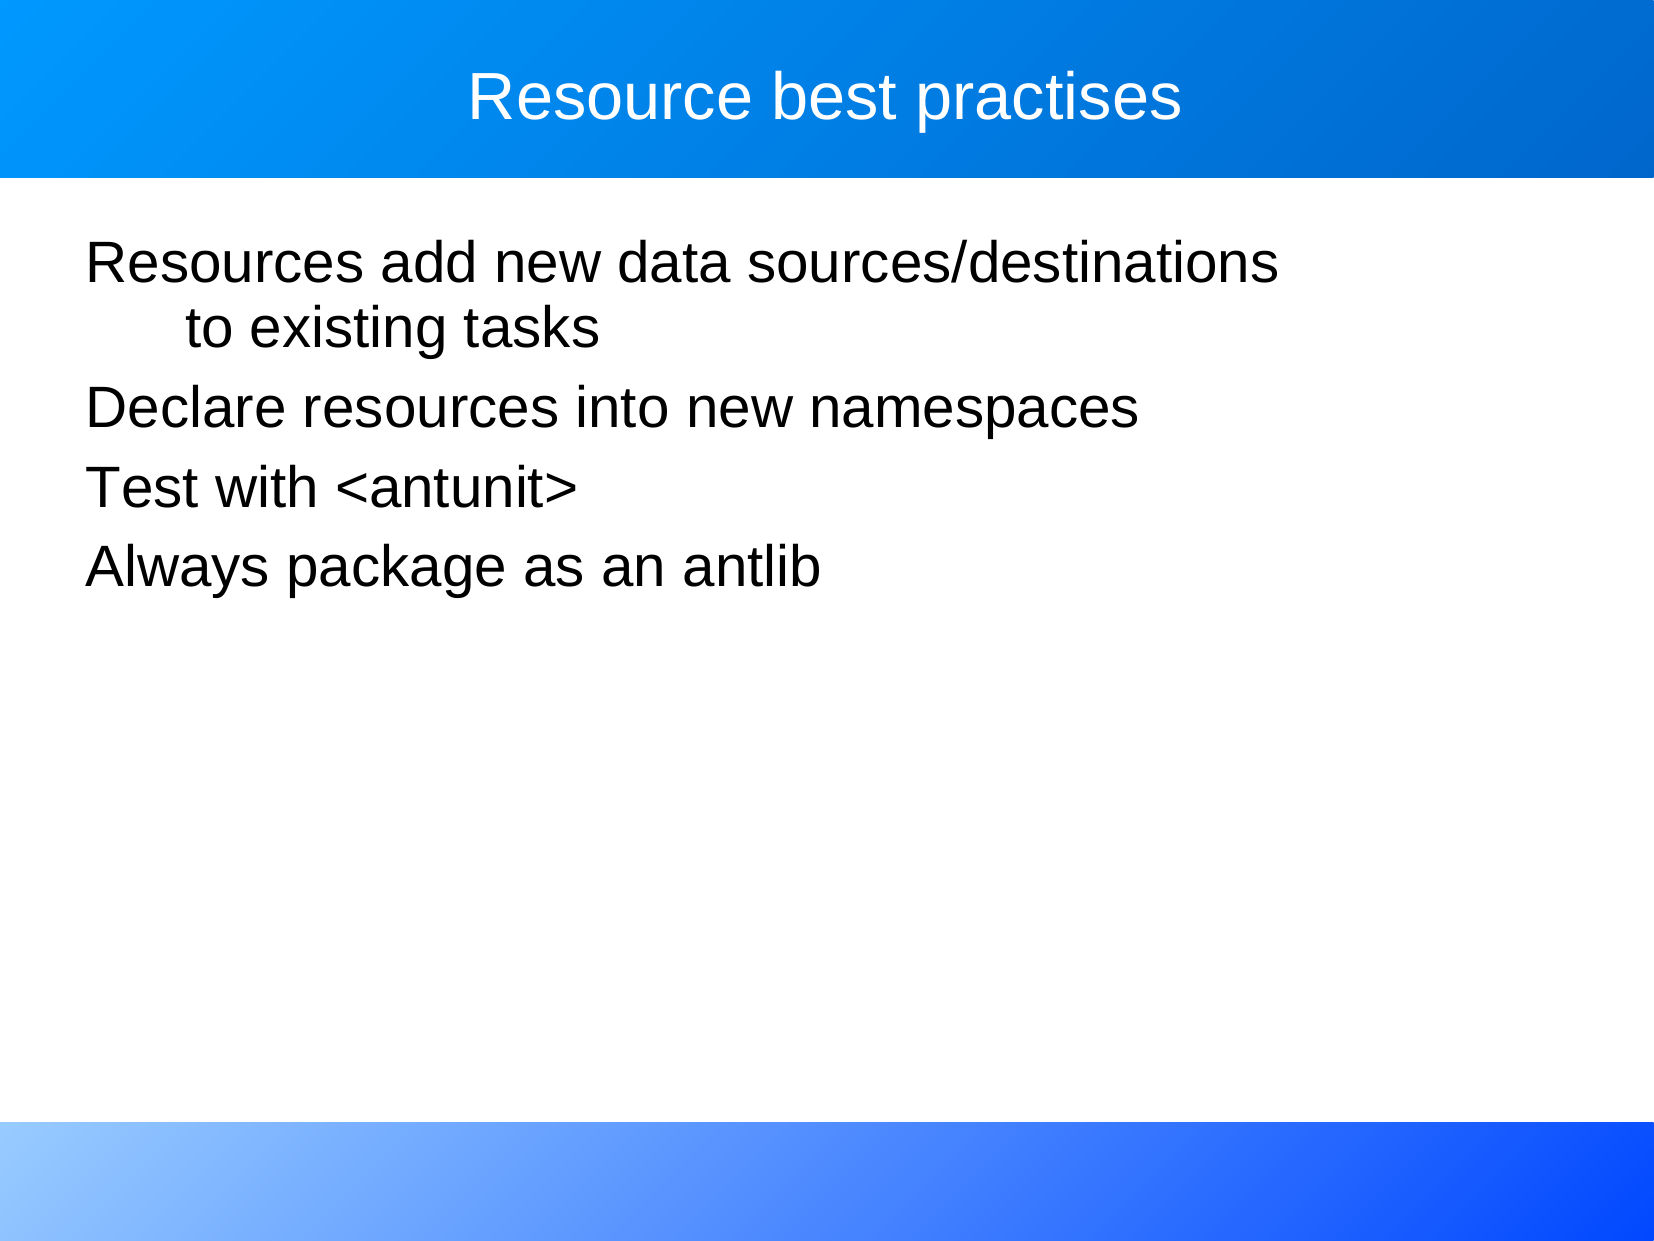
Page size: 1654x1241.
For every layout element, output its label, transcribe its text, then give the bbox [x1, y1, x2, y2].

title Resource best practises [162, 59, 1489, 148]
list Resources add new data sources/destinations to existing tasks Declare resources into new namespaces Test with <antunit> Always package as an antlib [60, 230, 1300, 1093]
